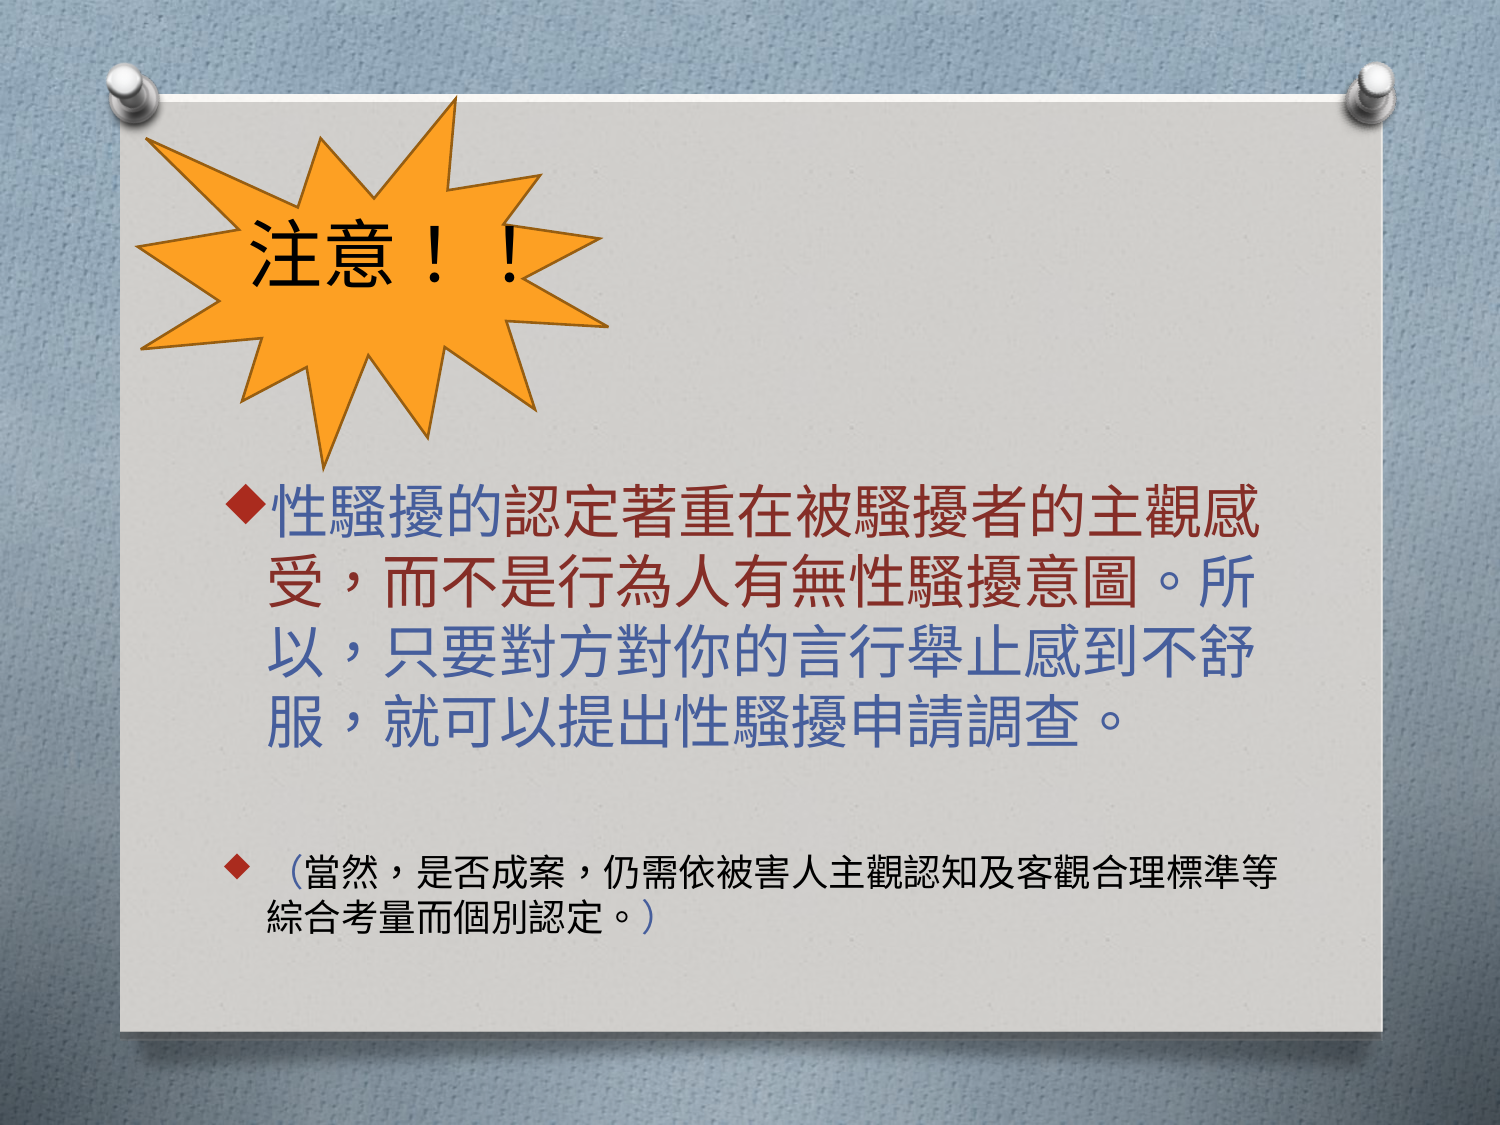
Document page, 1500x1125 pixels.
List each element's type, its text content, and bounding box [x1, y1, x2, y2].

text_box 注意！！ [233, 199, 511, 306]
text_box [137, 225, 609, 467]
text_box [145, 138, 280, 224]
text_box [300, 98, 541, 215]
list 性騷擾的認定著重在被騷擾者的主觀感受，而不是行為人有無性騷擾意圖。所以，只要對方對你的言行舉止感到不舒服，就可以提出性騷擾申請調查。 （當然，是否成案，仍需依被害人主觀認知及客觀合理標準等綜合考量而個別認定。） [206, 467, 1317, 965]
picture [0, 0, 1500, 1125]
